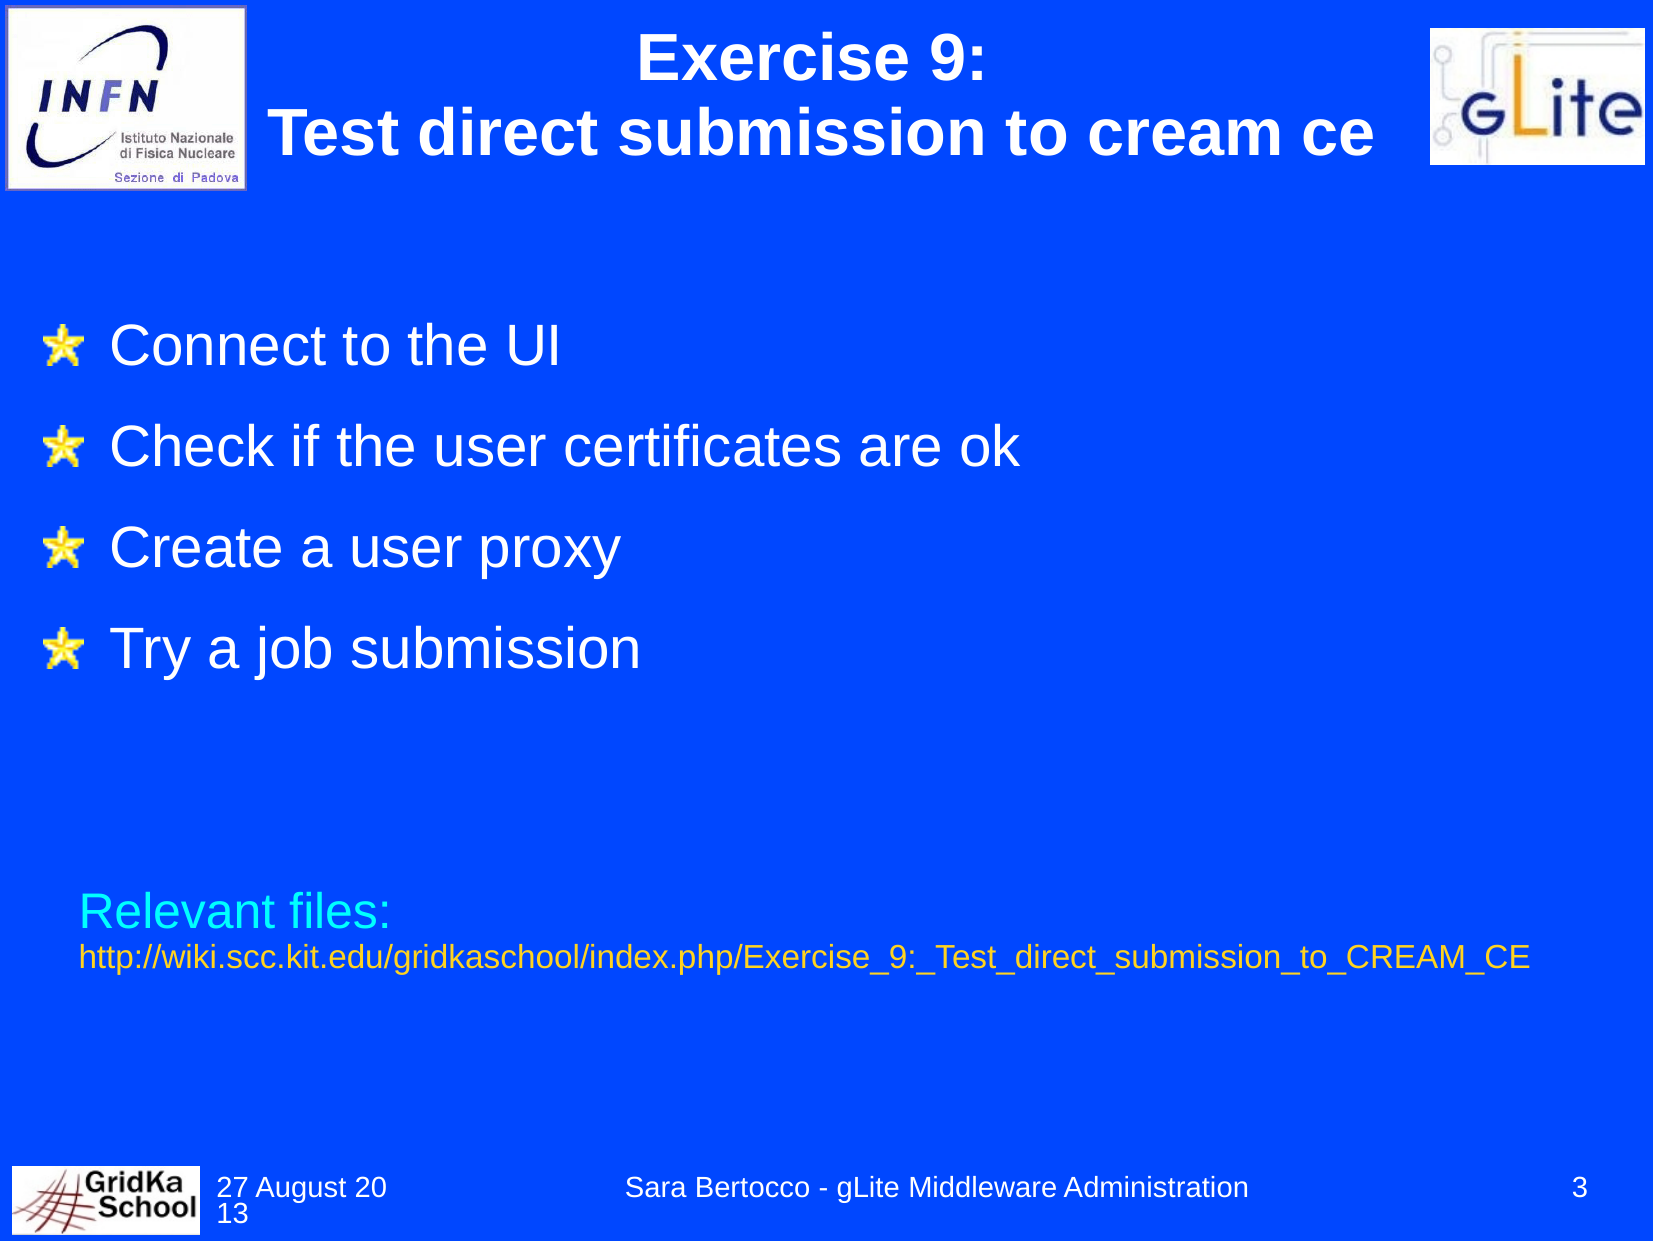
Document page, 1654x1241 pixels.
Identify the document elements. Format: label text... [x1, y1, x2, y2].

picture [12, 1166, 200, 1235]
picture [1430, 28, 1645, 165]
picture [5, 5, 247, 191]
text_box Connect to the UI Check if the user certificates are ok Create a user proxy Try a job submission Relevant files: http://wiki.scc.kit.edu/gridkaschool/index.php/Exercise_9:_Test_direct_submission_to_CREAM_CE [28, 305, 1549, 984]
title Exercise 9: Test direct submission to cream ce [247, 19, 1645, 170]
